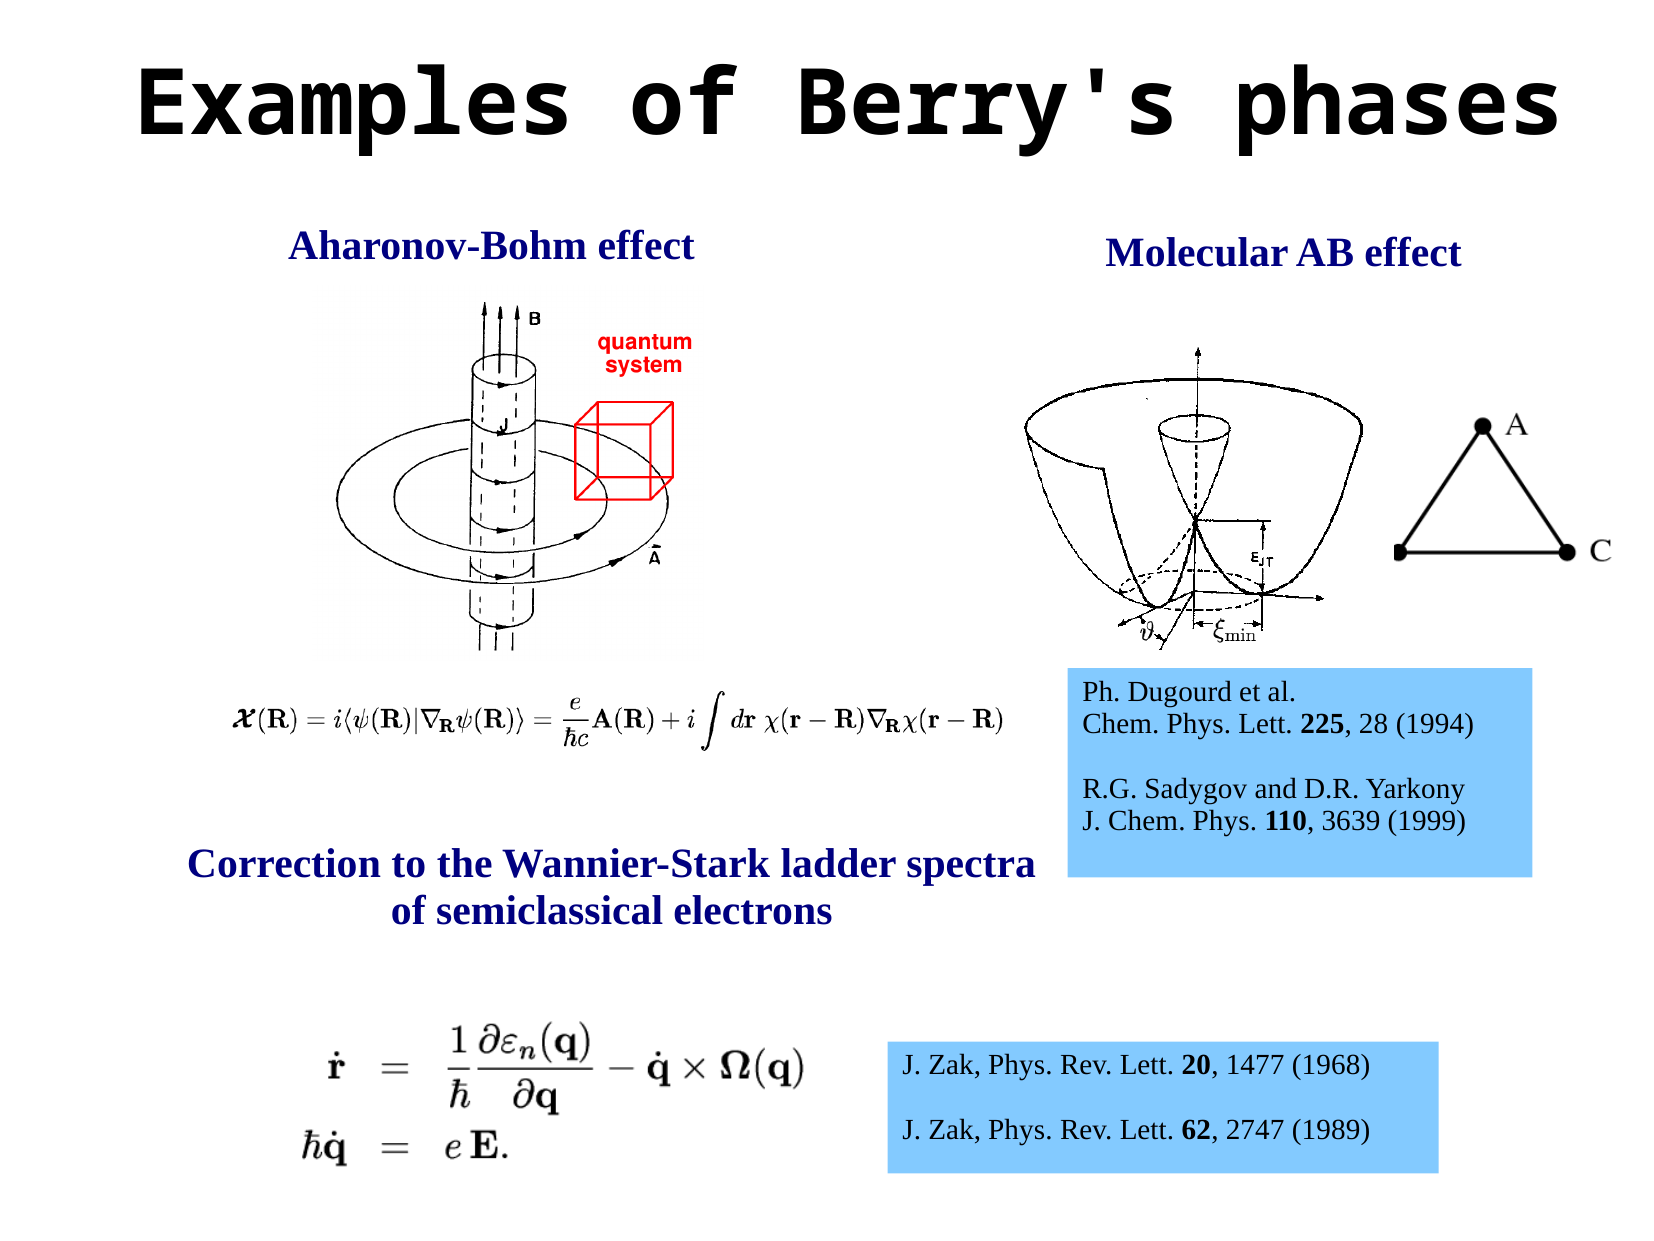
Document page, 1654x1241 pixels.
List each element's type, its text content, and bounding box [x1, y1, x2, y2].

picture [260, 999, 847, 1198]
text_box Aharonov-Bohm effect [273, 214, 821, 287]
text_box Molecular AB effect [1015, 221, 1563, 293]
text_box Ph. Dugourd et al. Chem. Phys. Lett. 225, 28 (1994) R.G. Sadygov and D.R. Yarkony J. Chem. Phys. 110, 3639 (1999) [1067, 668, 1533, 878]
text_box J. Zak, Phys. Rev. Lett. 20, 1477 (1968) J. Zak, Phys. Rev. Lett. 62, 2747 (1989) [887, 1041, 1439, 1174]
picture [221, 675, 1003, 756]
title Examples of Berry's phases [105, 27, 1594, 170]
picture [1002, 327, 1641, 664]
text_box Correction to the Wannier-Stark ladder spectra of semiclassical electrons [169, 833, 1055, 960]
picture [312, 285, 704, 661]
